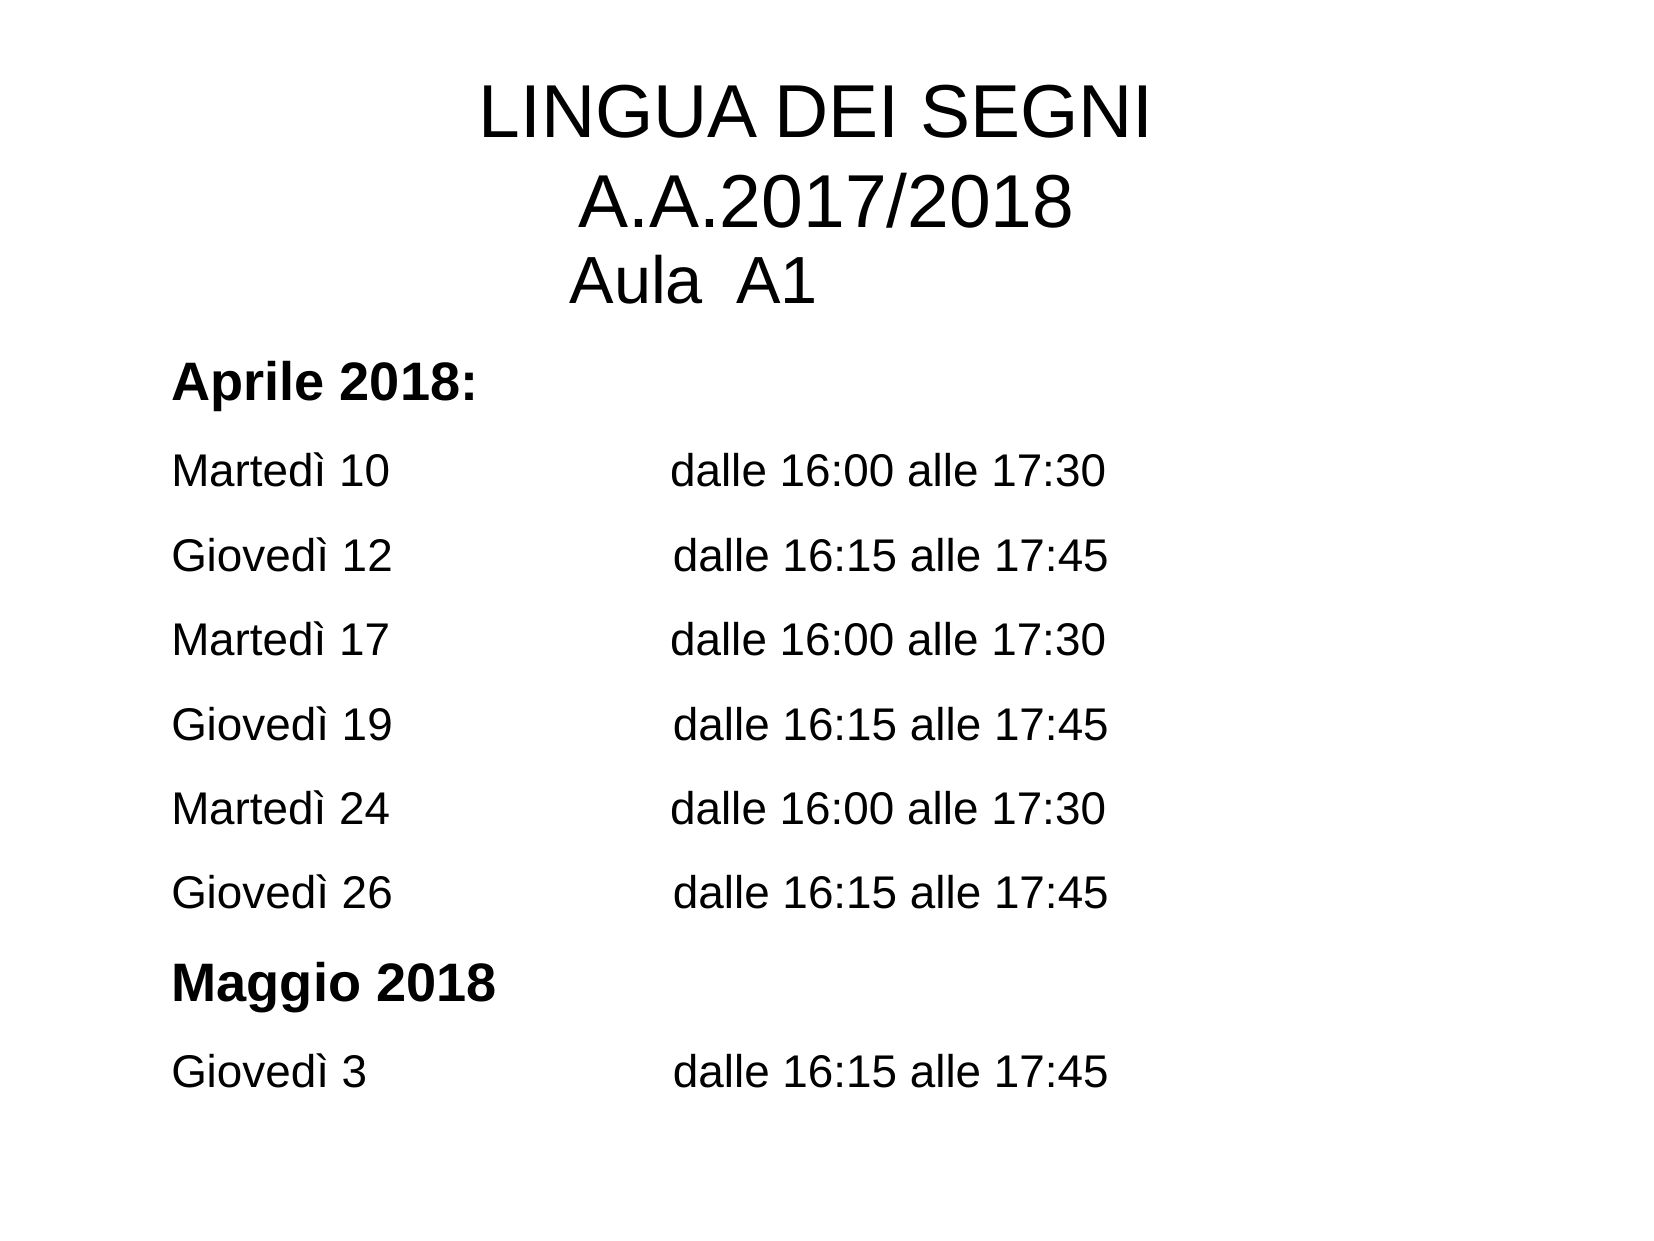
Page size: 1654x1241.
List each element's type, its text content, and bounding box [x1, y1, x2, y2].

title LINGUA DEI SEGNI A.A.2017/2018 [82, 49, 1571, 237]
list Aula A1 Aprile 2018: Martedì 10 dalle 16:00 alle 17:30 Giovedì 12 dalle 16:15 alle 17:45 Martedì 17 dalle 16:00 alle 17:30 Giovedì 19 dalle 16:15 alle 17:45 Martedì 24 dalle 16:00 alle 17:30 Giovedì 26 dalle 16:15 alle 17:45 Maggio 2018 Giovedì 3 dalle 16:15 alle 17:45 [82, 237, 1571, 1231]
